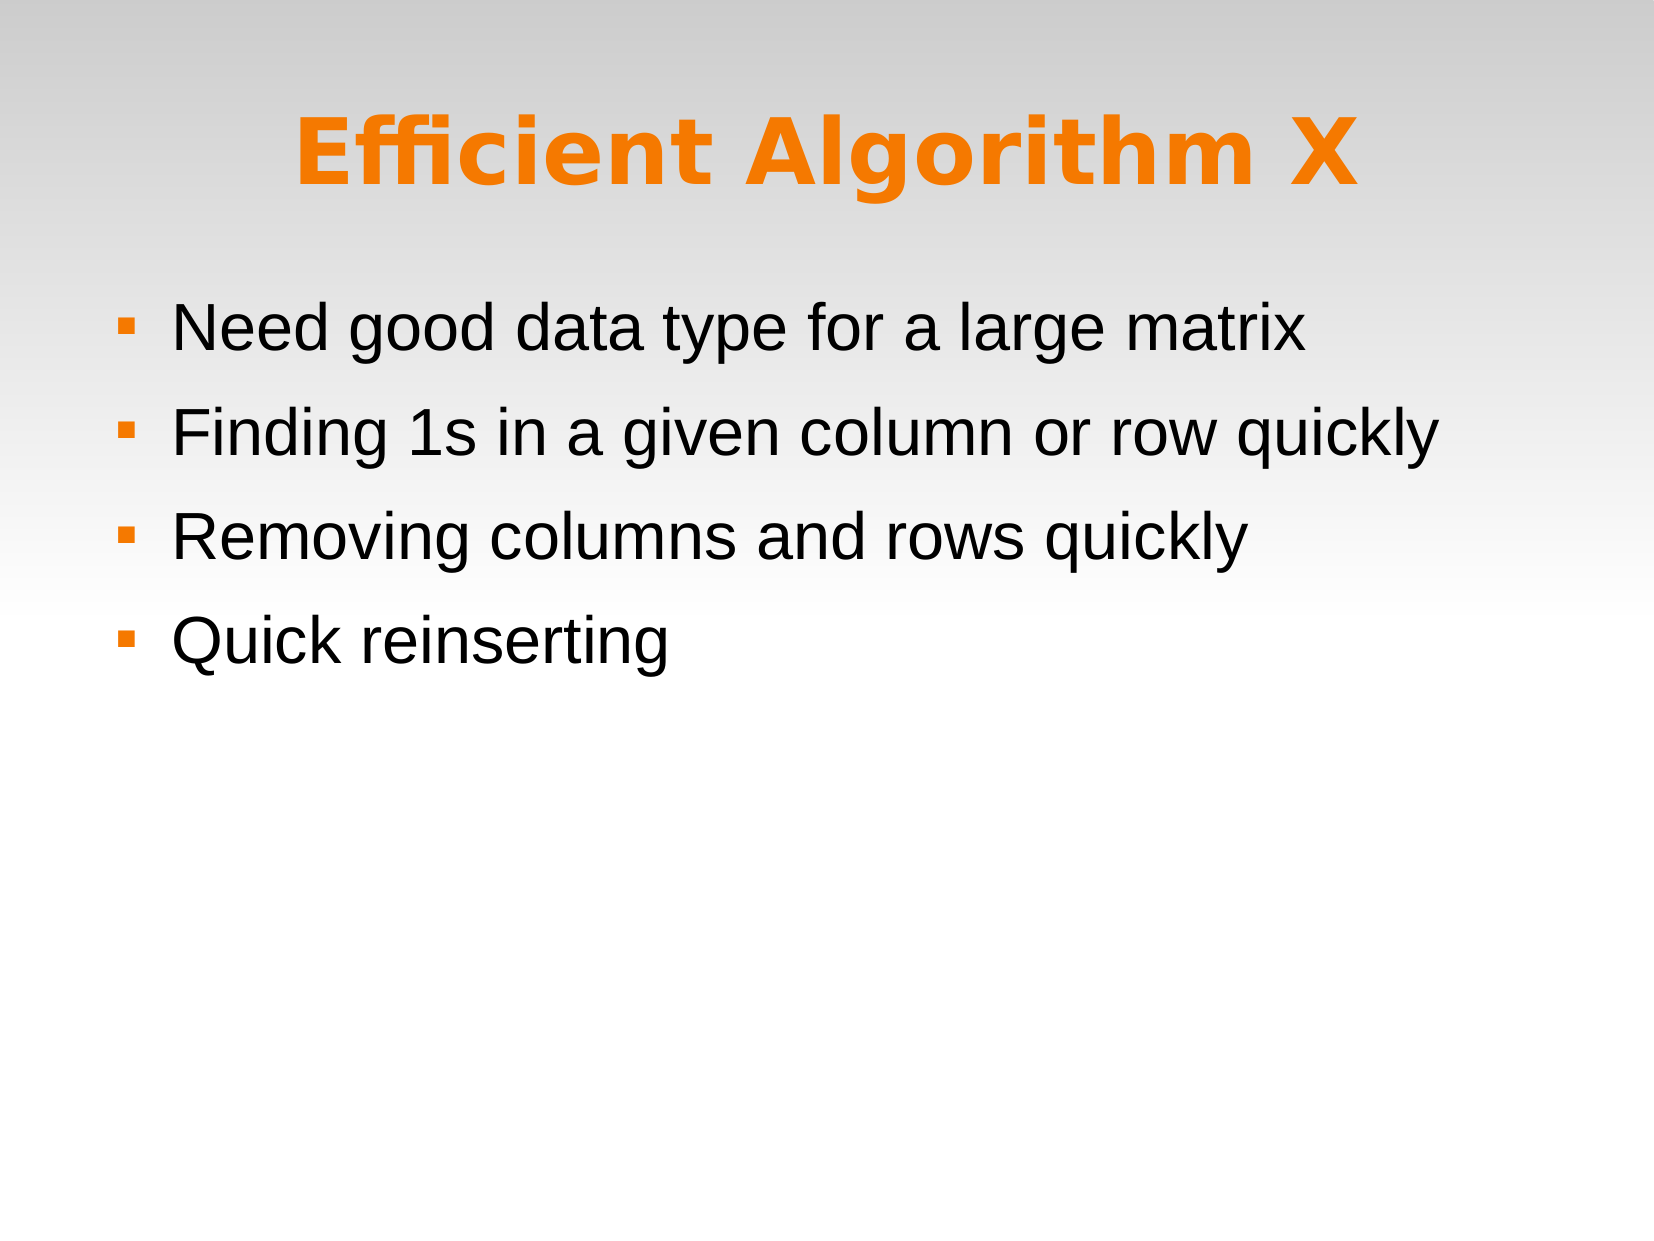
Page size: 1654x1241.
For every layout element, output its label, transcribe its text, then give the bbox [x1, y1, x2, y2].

title Efficient Algorithm X [82, 56, 1571, 250]
list Need good data type for a large matrix Finding 1s in a given column or row quickly Removing columns and rows quickly Quick reinserting [82, 290, 1571, 1094]
